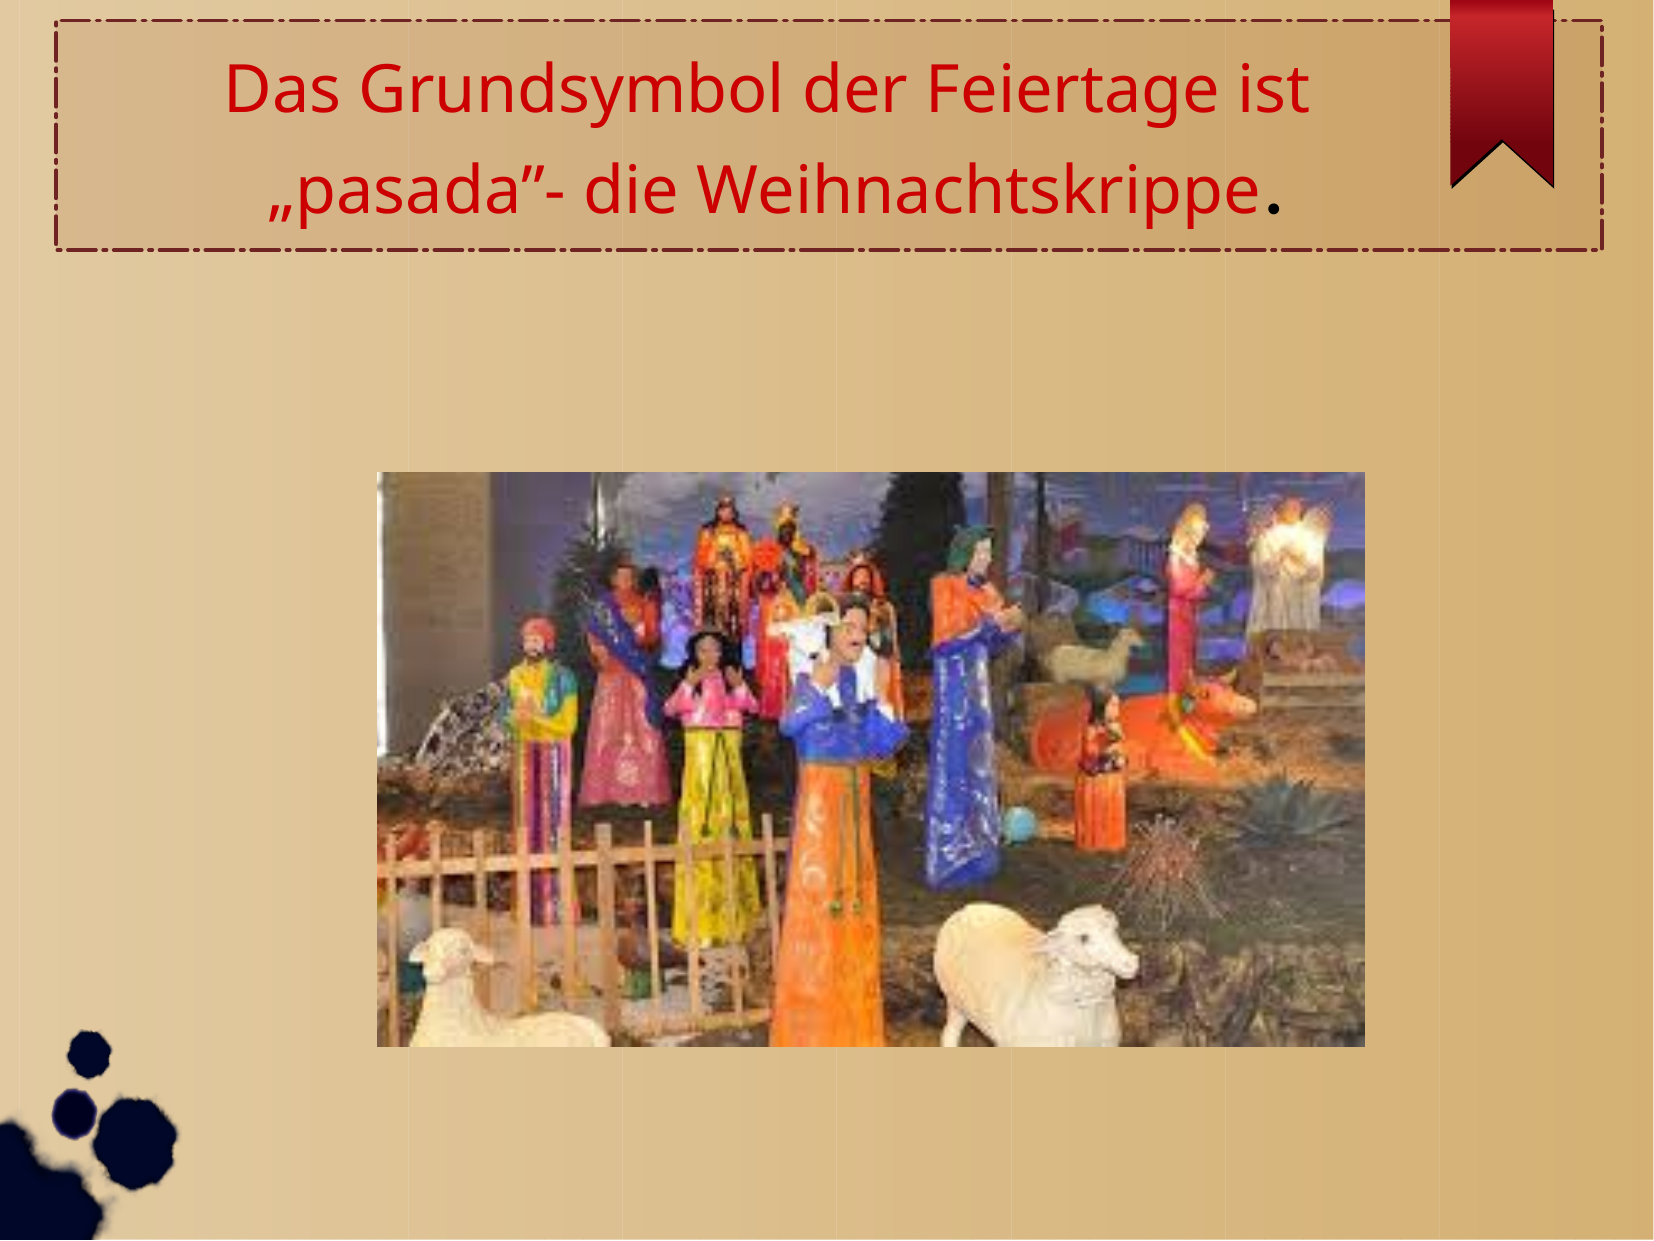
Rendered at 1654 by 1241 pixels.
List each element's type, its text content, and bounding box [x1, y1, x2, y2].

picture [377, 472, 1365, 1047]
title Das Grundsymbol der Feiertage ist „pasada”- die Weihnachtskrippe. [112, 39, 1441, 235]
